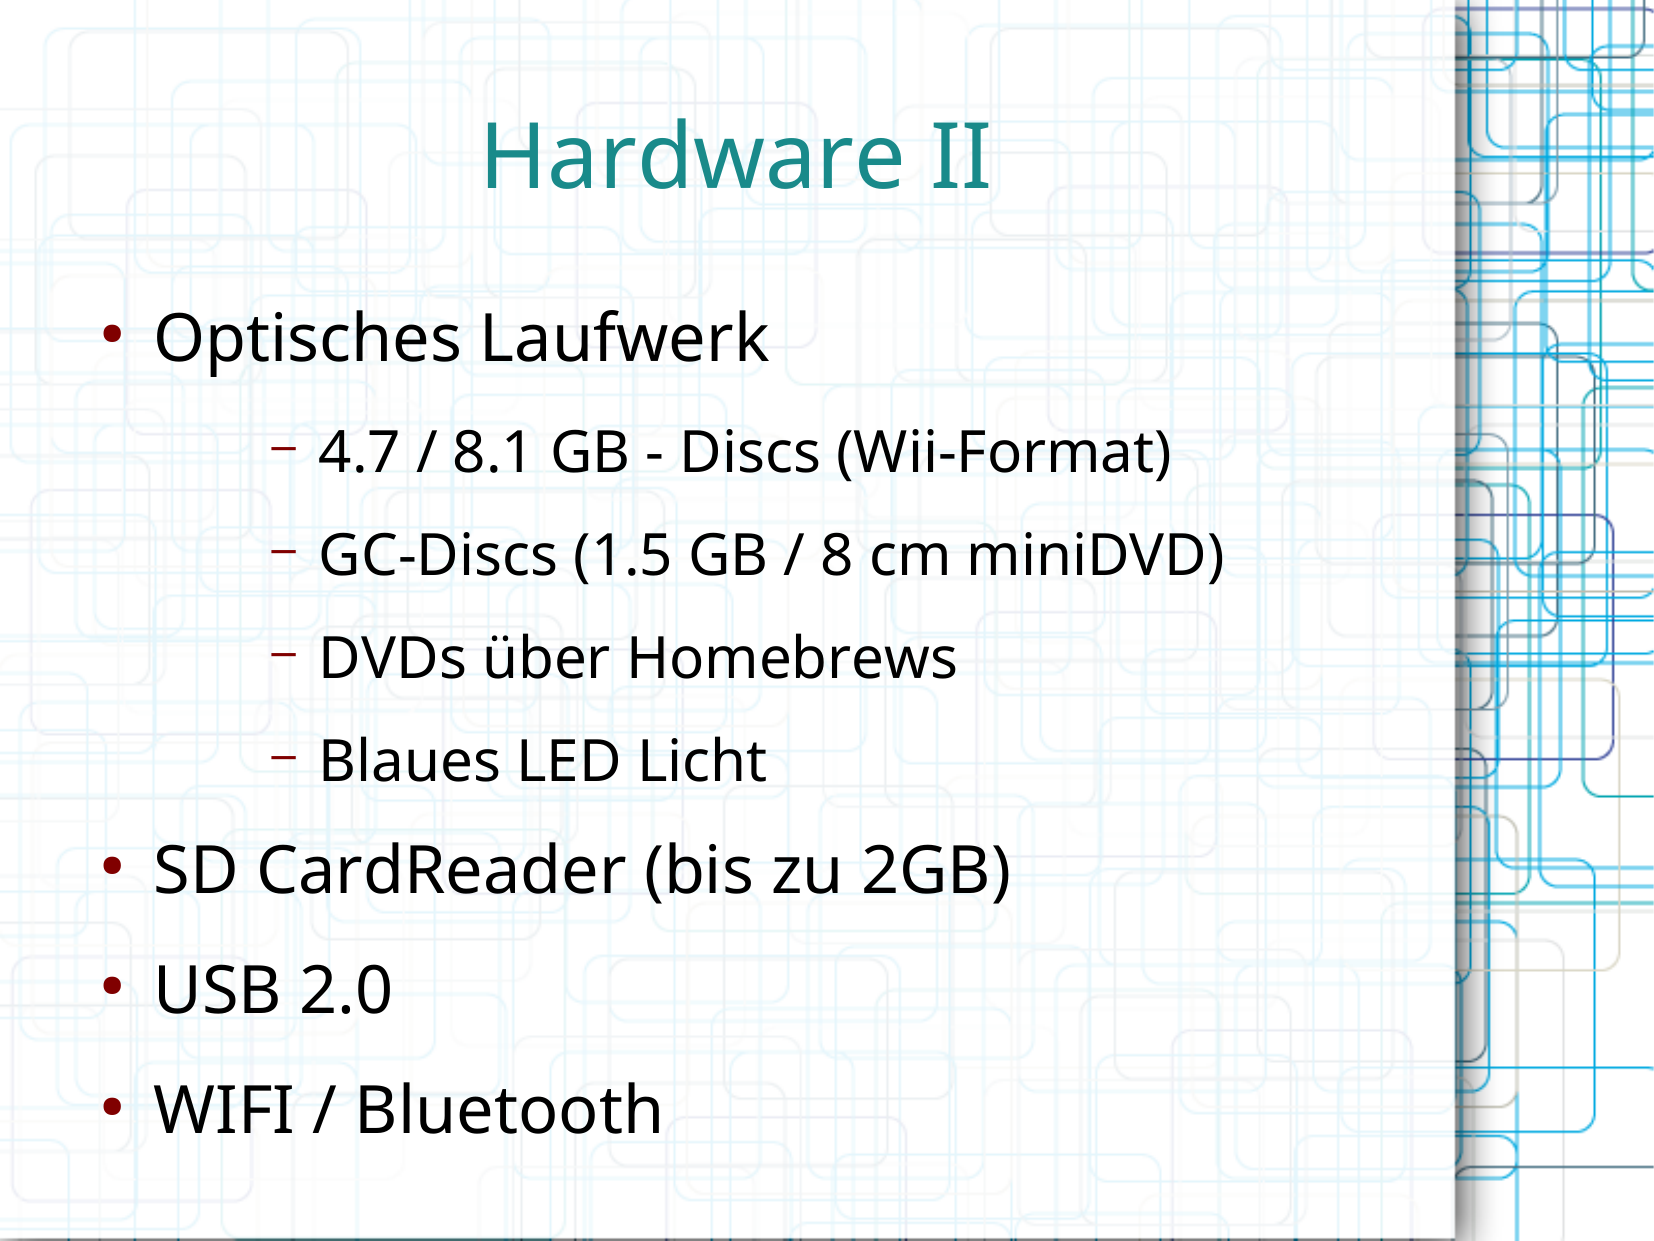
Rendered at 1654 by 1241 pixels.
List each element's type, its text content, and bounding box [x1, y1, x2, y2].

list Optisches Laufwerk 4.7 / 8.1 GB - Discs (Wii-Format) GC-Discs (1.5 GB / 8 cm miniDVD) DVDs über Homebrews Blaues LED Licht SD CardReader (bis zu 2GB) USB 2.0 WIFI / Bluetooth [82, 290, 1418, 1109]
title Hardware II [59, 49, 1418, 257]
picture [0, 0, 1654, 1241]
